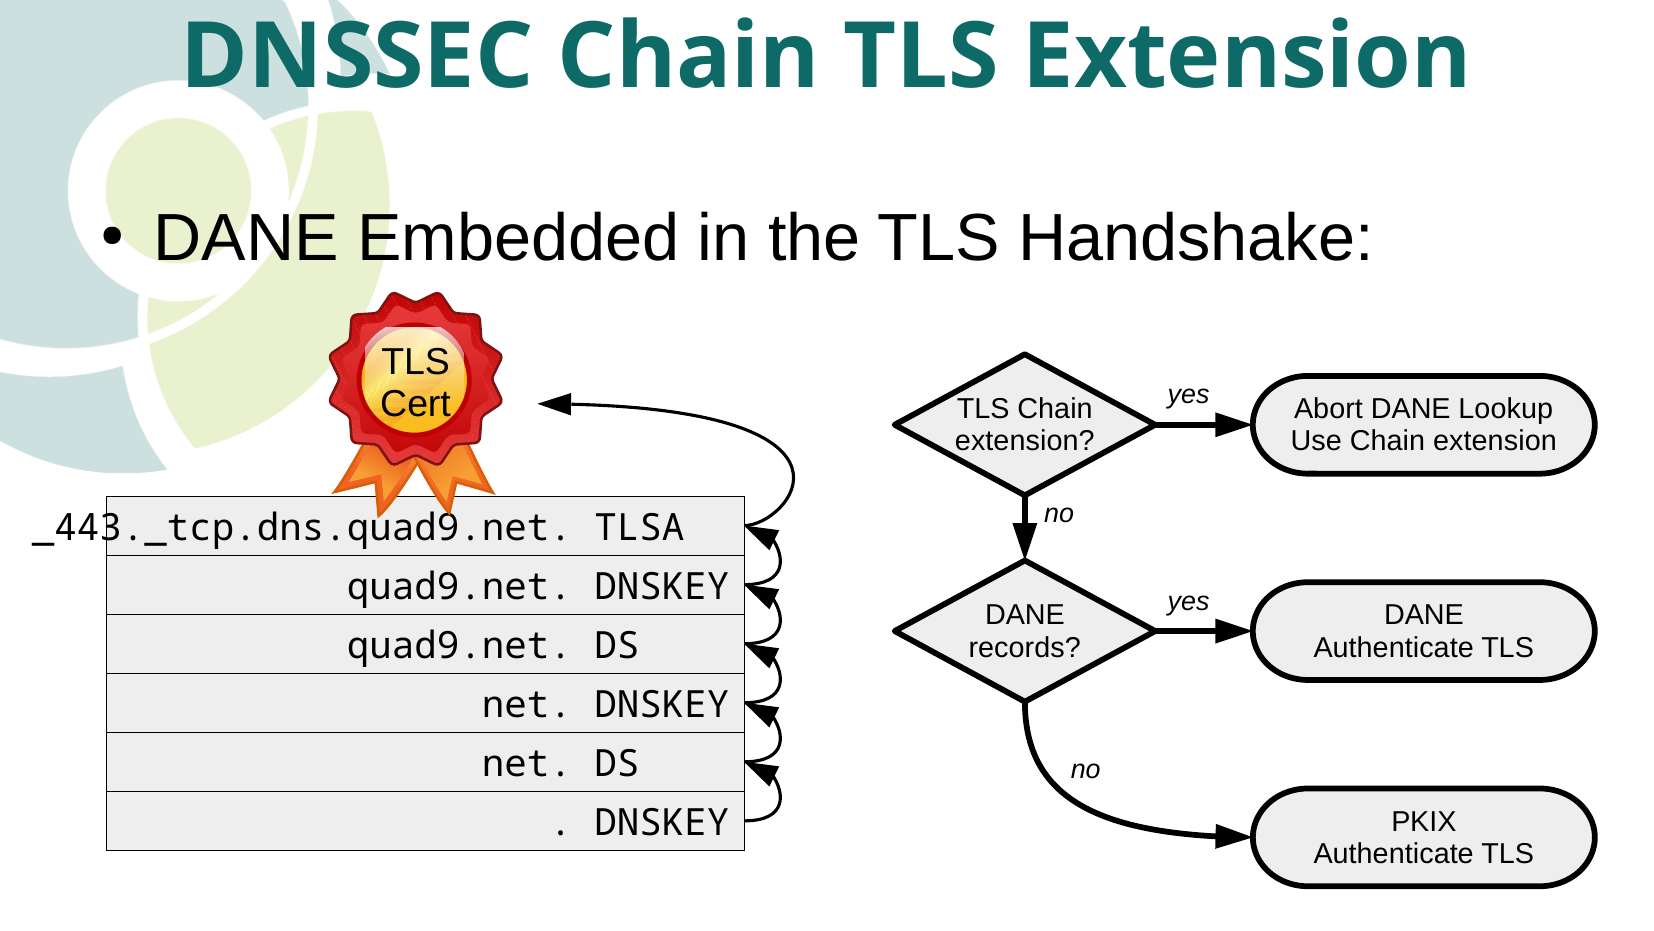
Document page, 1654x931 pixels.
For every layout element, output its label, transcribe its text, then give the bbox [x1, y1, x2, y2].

text_box quad9.net. DNSKEY [106, 555, 745, 614]
text_box _443._tcp.dns.quad9.net. TLSA [106, 496, 745, 555]
list DANE Embedded in the TLS Handshake: [82, 199, 1571, 290]
text_box . DNSKEY [106, 791, 745, 851]
picture [891, 351, 1598, 890]
text_box net. DS [106, 732, 745, 791]
title DNSSEC Chain TLS Extension [82, 8, 1571, 199]
picture [293, 282, 538, 526]
text_box net. DNSKEY [106, 673, 745, 732]
text_box quad9.net. DS [106, 614, 745, 673]
